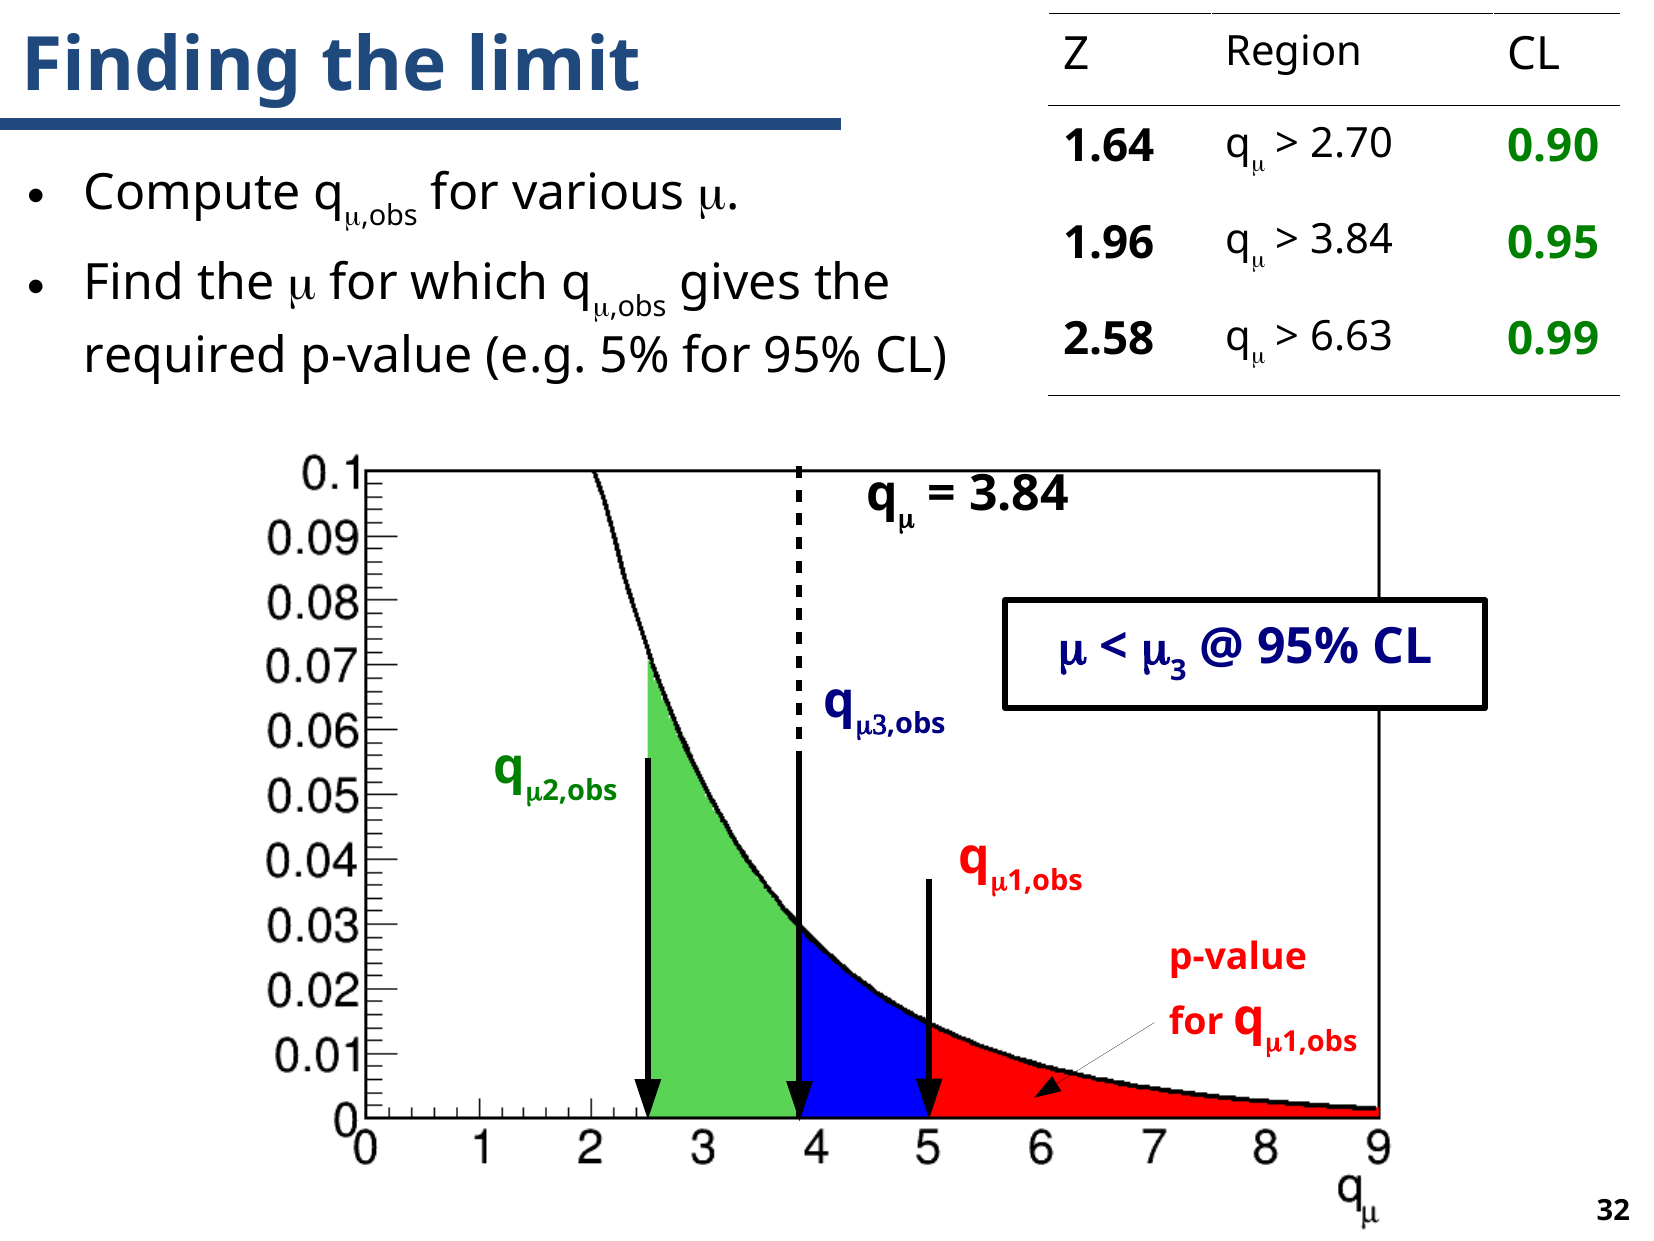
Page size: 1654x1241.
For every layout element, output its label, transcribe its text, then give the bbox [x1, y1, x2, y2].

table_cell qm > 2.70 [1212, 106, 1493, 201]
table_cell qm > 3.84 [1212, 202, 1493, 298]
table_cell 0.95 [1494, 202, 1620, 298]
table_cell 1.64 [1049, 106, 1211, 201]
picture [164, 871, 1410, 1241]
table_cell 0.90 [1494, 106, 1620, 201]
text_box p-value for qm1,obs [1154, 922, 1380, 1083]
text_box qm = 3.84 [851, 450, 1107, 552]
text_box m < m3 @ 95% CL [1005, 600, 1486, 709]
title Finding the limit [6, 7, 1606, 113]
table_header Region [1212, 14, 1493, 105]
table_cell 2.58 [1049, 299, 1211, 395]
table_cell 0.99 [1494, 299, 1620, 395]
text_box qm3,obs [809, 656, 975, 759]
text_box qm2,obs [479, 722, 645, 825]
list Compute qm,obs for various m. Find the m for which qm,obs gives the required p-value (e.g. 5% for 95% CL) [12, 151, 1640, 871]
table_header CL [1494, 14, 1620, 105]
table_header Z [1049, 14, 1211, 105]
table_cell qm > 6.63 [1212, 299, 1493, 395]
table_cell 1.96 [1049, 202, 1211, 298]
text_box qm1,obs [944, 812, 1110, 915]
